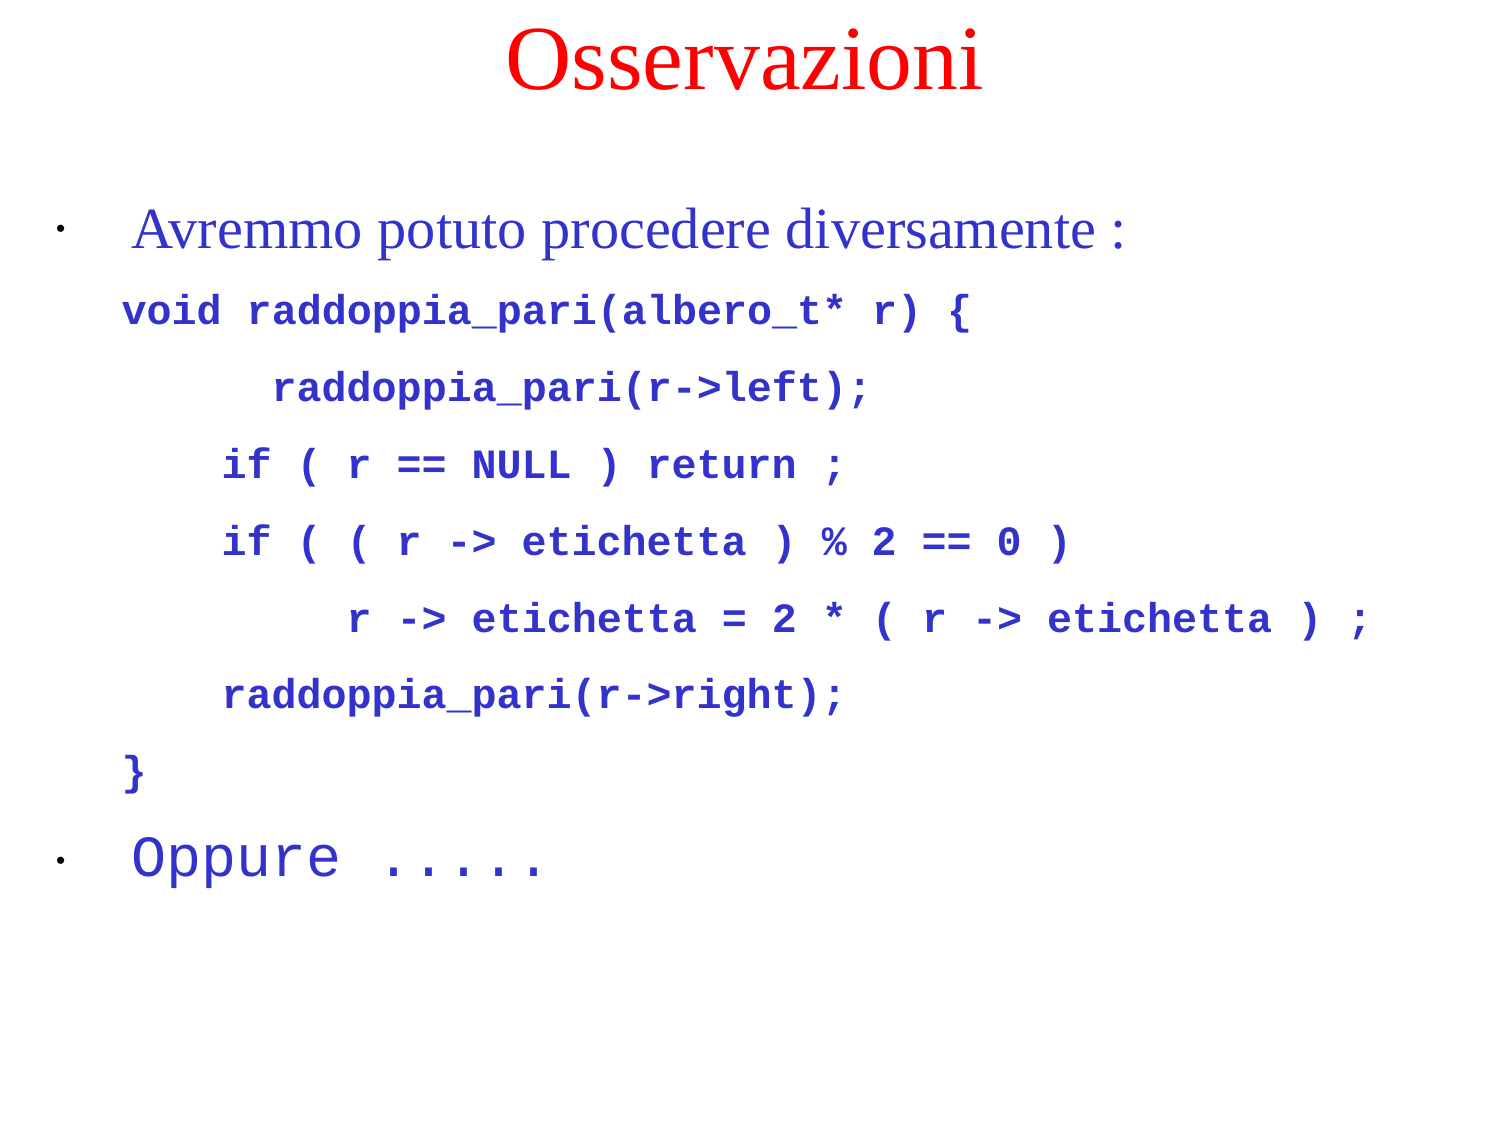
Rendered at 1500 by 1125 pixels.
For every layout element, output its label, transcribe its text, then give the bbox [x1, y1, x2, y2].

title Osservazioni [107, 0, 1383, 188]
list Avremmo potuto procedere diversamente : void raddoppia_pari(albero_t* r) { raddoppia_pari(r->left); if ( r == NULL ) return ; if ( ( r -> etichetta ) % 2 == 0 ) r -> etichetta = 2 * ( r -> etichetta ) ; raddoppia_pari(r->right); } Oppure ..... [41, 188, 1500, 1000]
